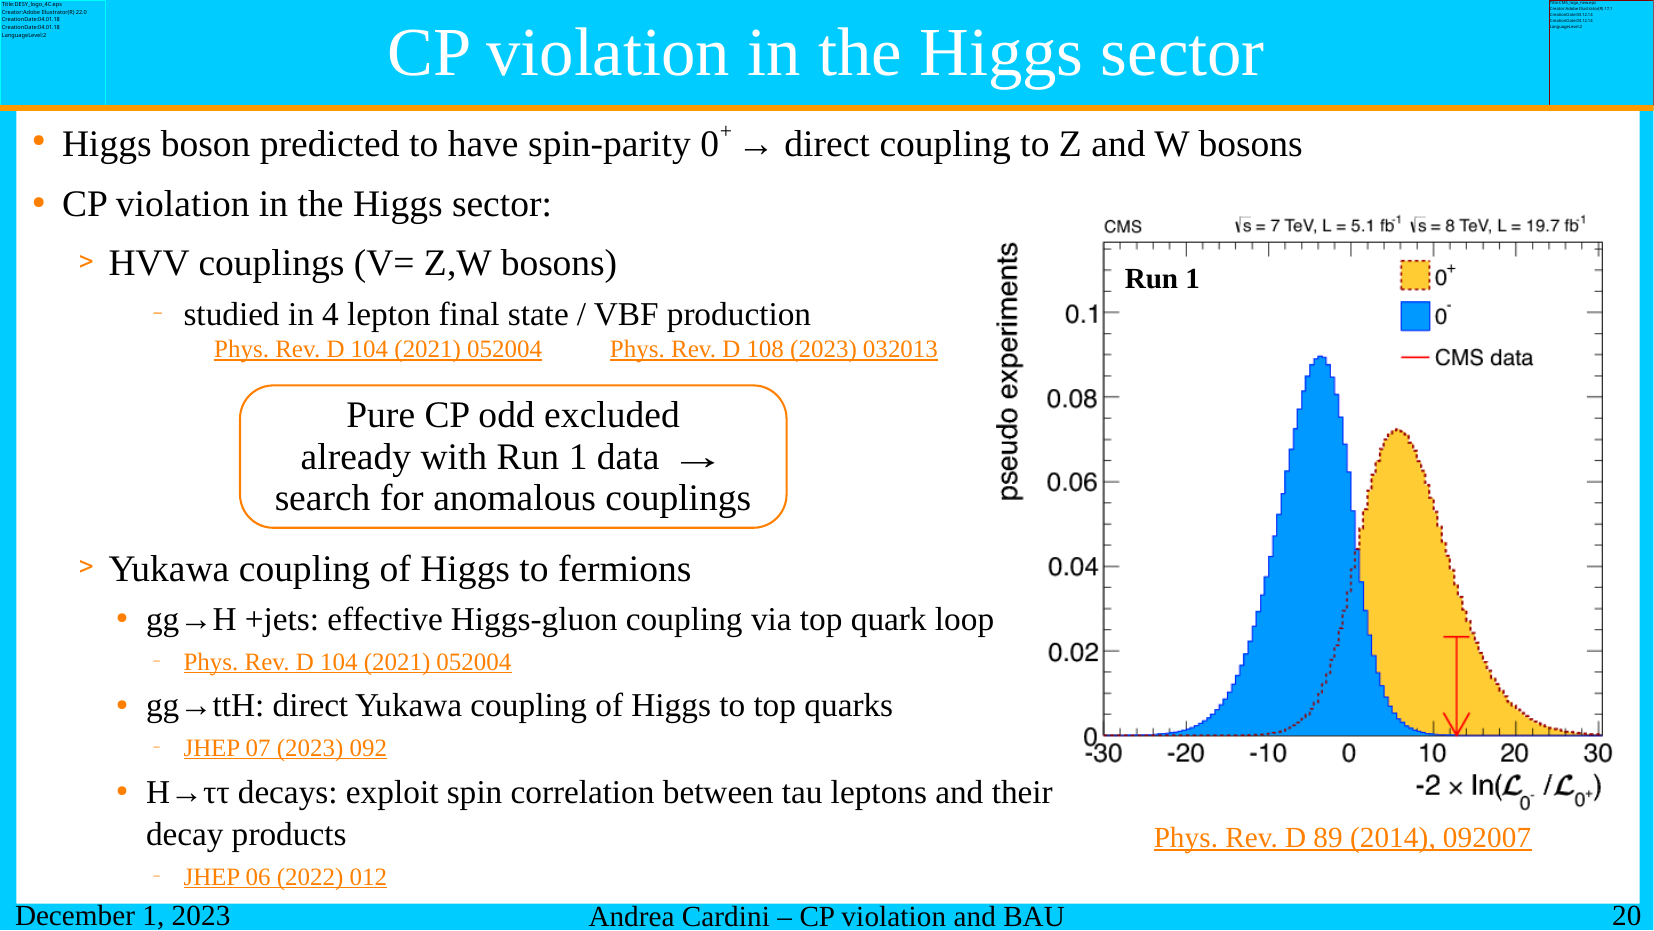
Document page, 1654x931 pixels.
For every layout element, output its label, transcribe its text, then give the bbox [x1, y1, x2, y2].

text_box Pure CP odd excluded already with Run 1 data → search for anomalous couplings [240, 385, 787, 528]
list Yukawa coupling of Higgs to fermions gg→H +jets: effective Higgs-gluon coupling via top quark loop Phys. Rev. D 104 (2021) 052004 gg→ttH: direct Yukawa coupling of Higgs to top quarks JHEP 07 (2023) 092 H→ττ decays: exploit spin correlation between tau leptons and their decay products JHEP 06 (2022) 012 [0, 541, 1105, 903]
text_box Phys. Rev. D 89 (2014), 092007 [1104, 813, 1581, 862]
title CP violation in the Higgs sector [14, 0, 1640, 106]
picture [987, 421, 1635, 828]
text_box Phys. Rev. D 104 (2021) 052004 [199, 327, 560, 376]
list Higgs boson predicted to have spin-parity 0+ → direct coupling to Z and W bosons CP violation in the Higgs sector: HVV couplings (V= Z,W bosons) studied in 4 lepton final state / VBF production [0, 111, 1654, 421]
text_box Run 1 [1110, 255, 1336, 303]
text_box Phys. Rev. D 108 (2023) 032013 [595, 327, 956, 376]
